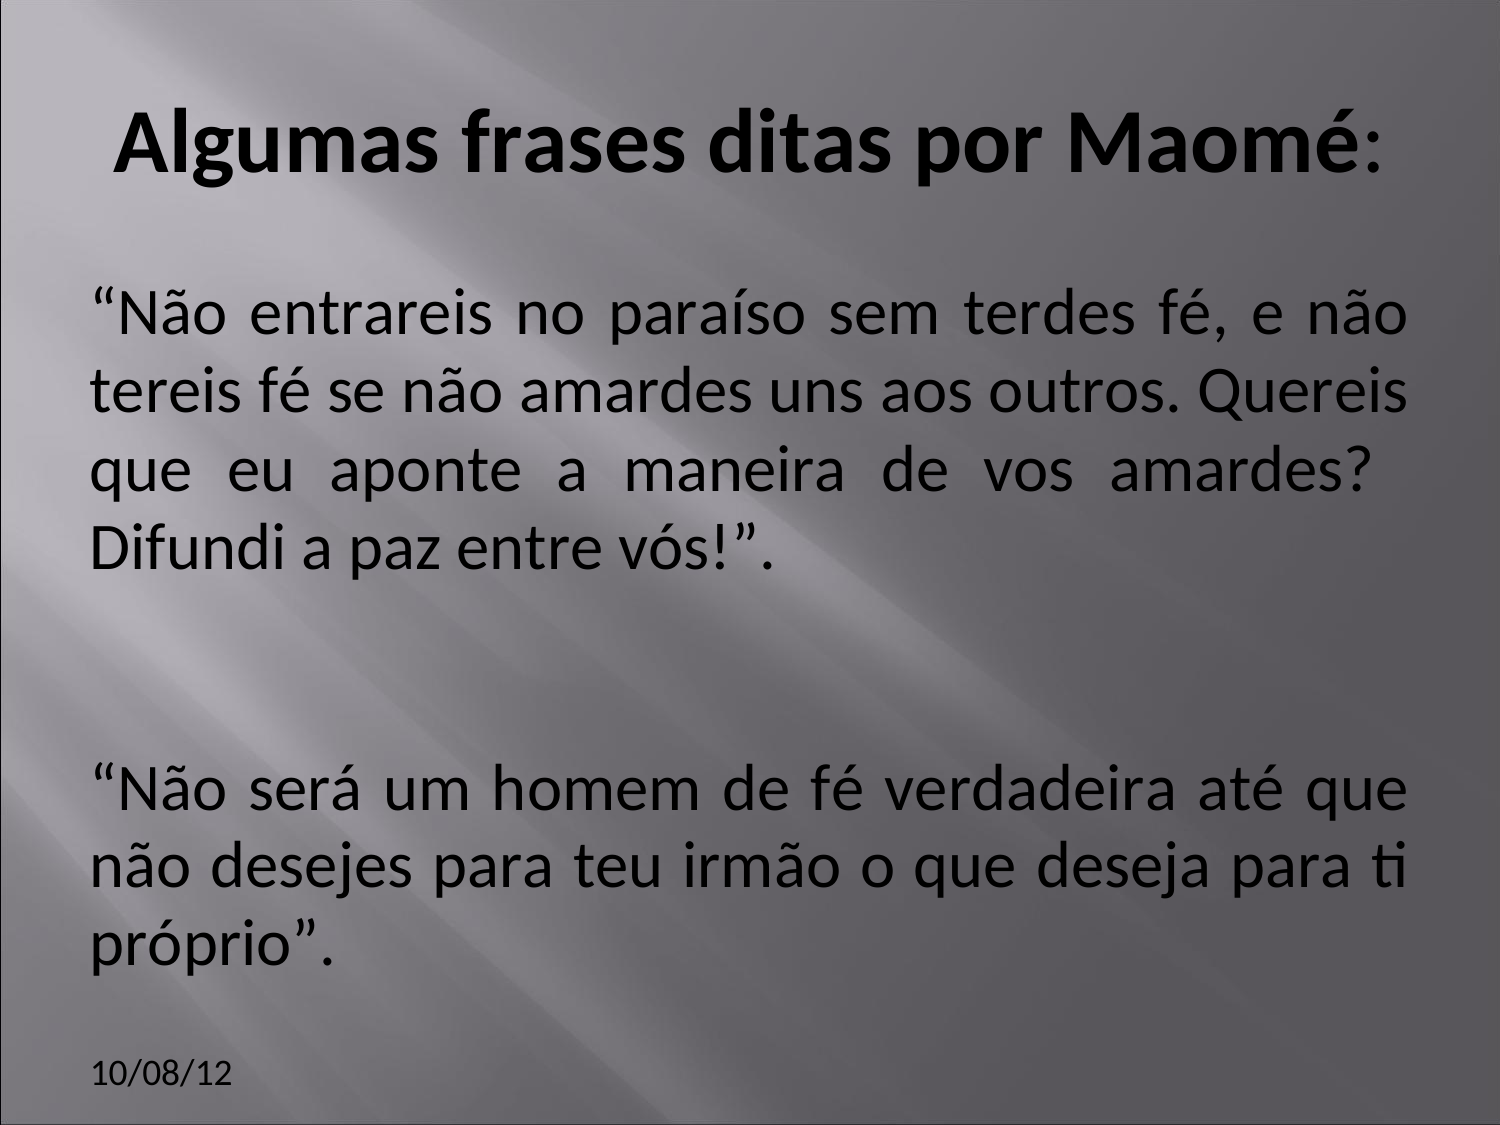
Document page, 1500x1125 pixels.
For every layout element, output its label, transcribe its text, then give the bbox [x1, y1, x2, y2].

text_box Algumas frases ditas por Maomé: [75, 22, 1426, 256]
picture [0, 0, 1500, 1125]
text_box 10/08/12 [75, 1042, 425, 1125]
text_box “Não entrareis no paraíso sem terdes fé, e não tereis fé se não amardes uns aos outros. Quereis que eu aponte a maneira de vos amardes? Difundi a paz entre vós!”. “Não será um homem de fé verdadeira até que não desejes para teu irmão o que deseja para ti próprio”. [75, 262, 1426, 1005]
